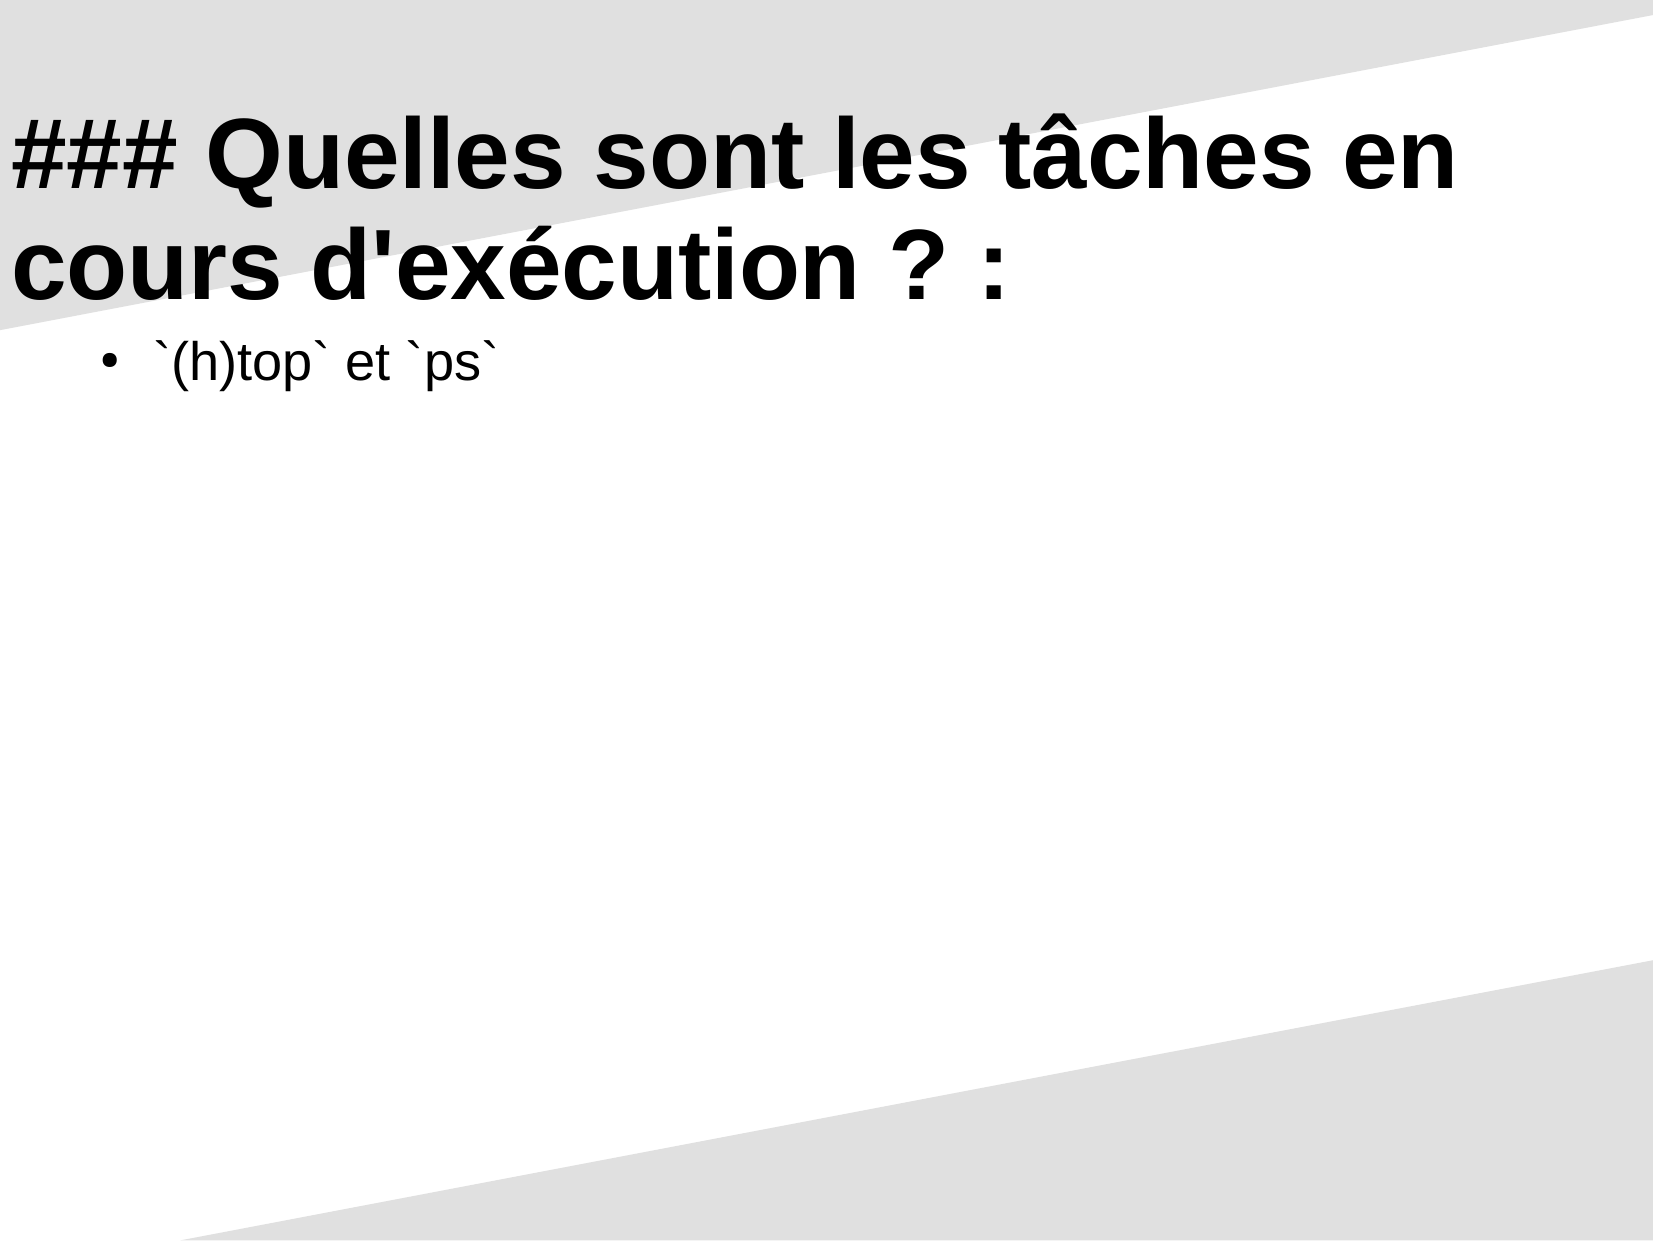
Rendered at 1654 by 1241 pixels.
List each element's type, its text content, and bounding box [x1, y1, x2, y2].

list `(h)top` et `ps` [82, 331, 1538, 1052]
title ### Quelles sont les tâches en cours d'exécution ? : [11, 97, 1499, 322]
